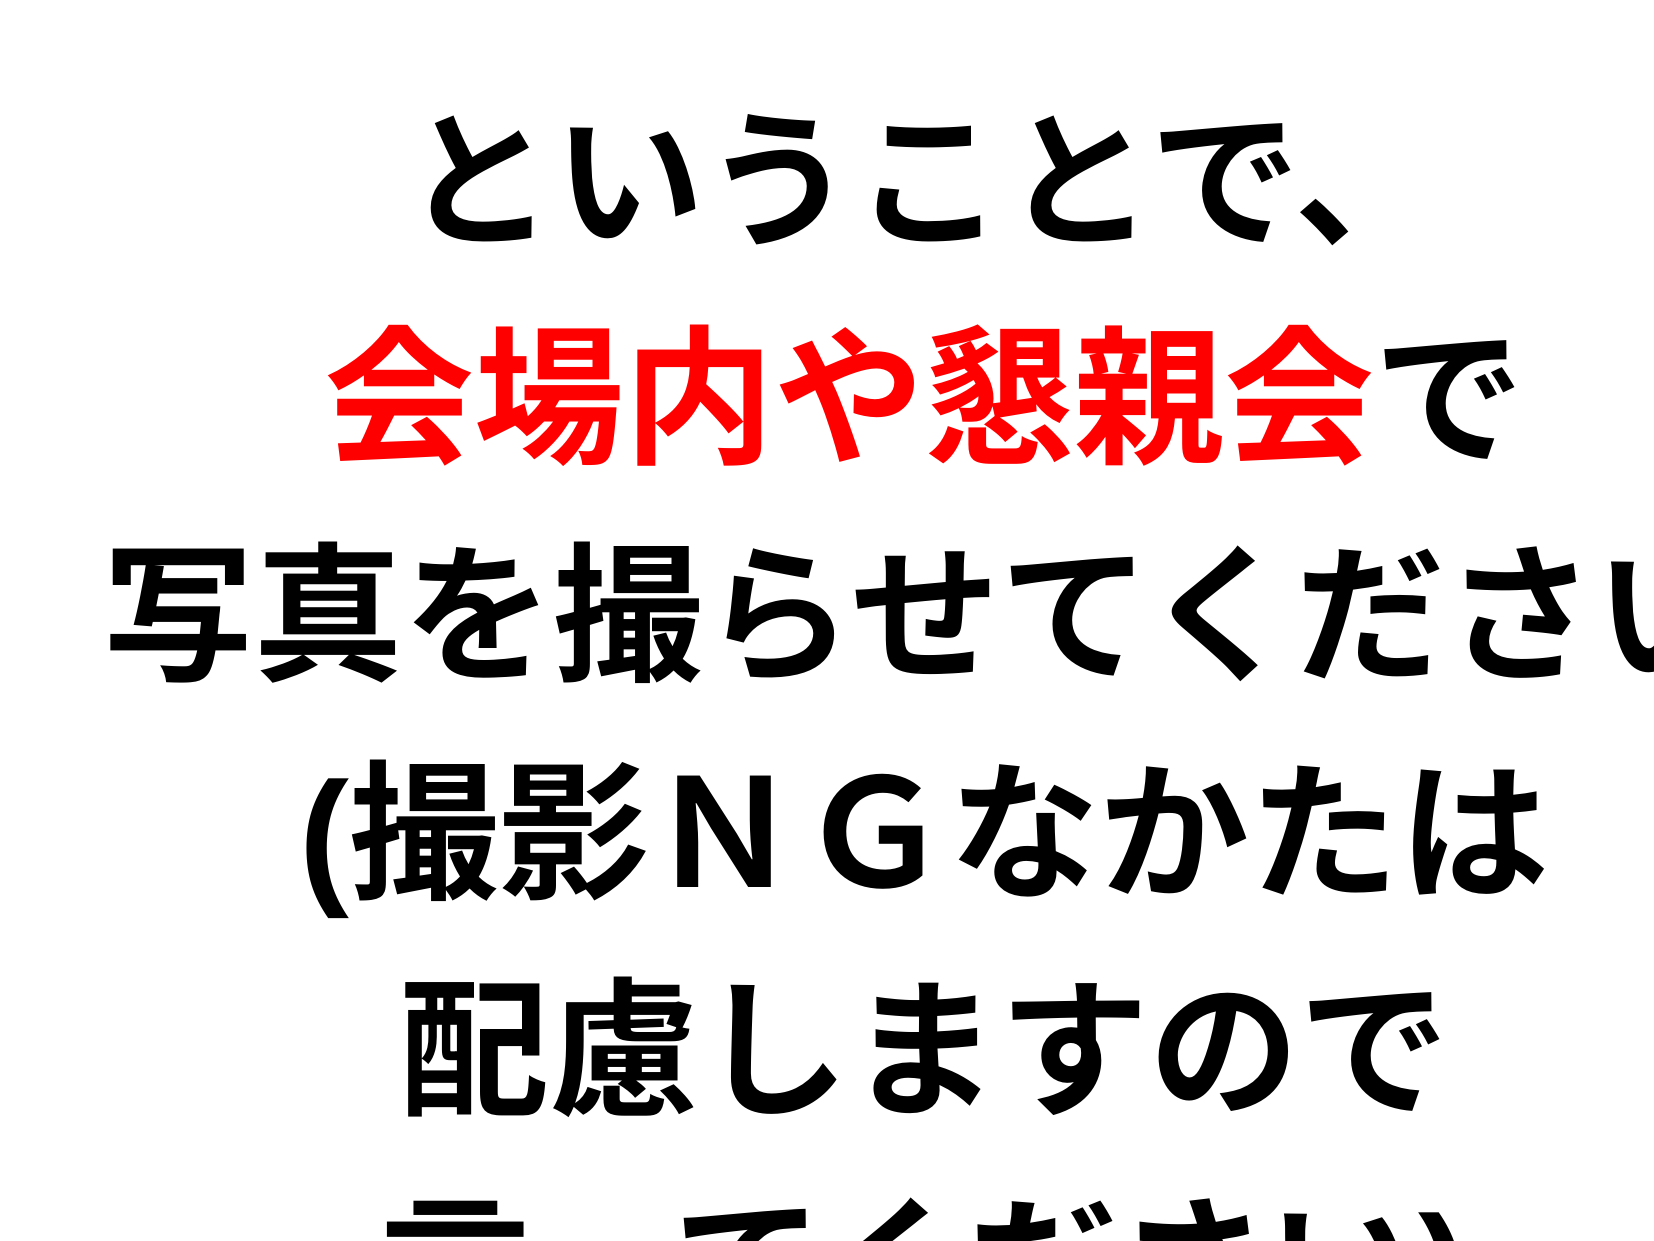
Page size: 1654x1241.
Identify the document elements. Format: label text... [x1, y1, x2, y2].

text_box ということで、 会場内や懇親会で 写真を撮らせてください (撮影ＮＧなかたは 配慮しますので 言ってください) [88, 54, 1589, 1004]
